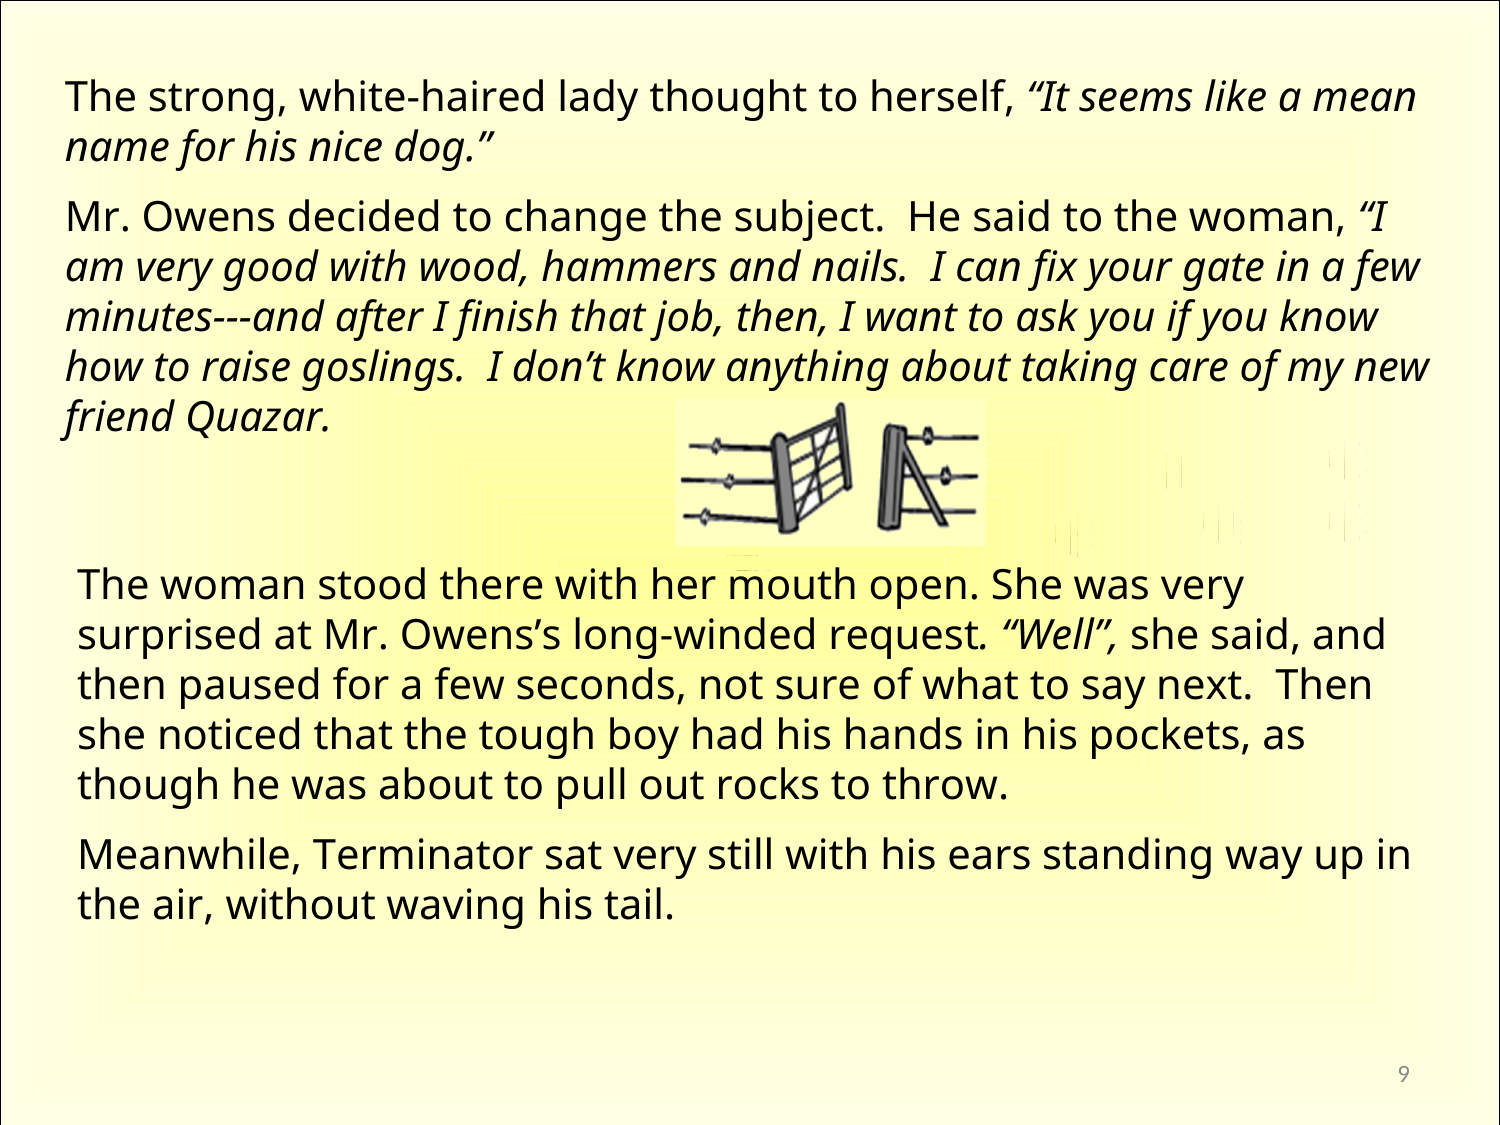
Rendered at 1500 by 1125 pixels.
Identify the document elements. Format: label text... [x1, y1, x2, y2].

text_box The woman stood there with her mouth open. She was very surprised at Mr. Owens’s long-winded request. “Well”, she said, and then paused for a few seconds, not sure of what to say next. Then she noticed that the tough boy had his hands in his pockets, as though he was about to pull out rocks to throw. Meanwhile, Terminator sat very still with his ears standing way up in the air, without waving his tail. [62, 549, 1450, 986]
text_box <number> [1074, 1042, 1426, 1103]
text_box [0, 0, 1500, 1125]
picture [675, 397, 986, 546]
text_box The strong, white-haired lady thought to herself, “It seems like a mean name for his nice dog.” Mr. Owens decided to change the subject. He said to the woman, “I am very good with wood, hammers and nails. I can fix your gate in a few minutes---and after I finish that job, then, I want to ask you if you know how to raise goslings. I don’t know anything about taking care of my new friend Quazar. [50, 62, 1463, 498]
